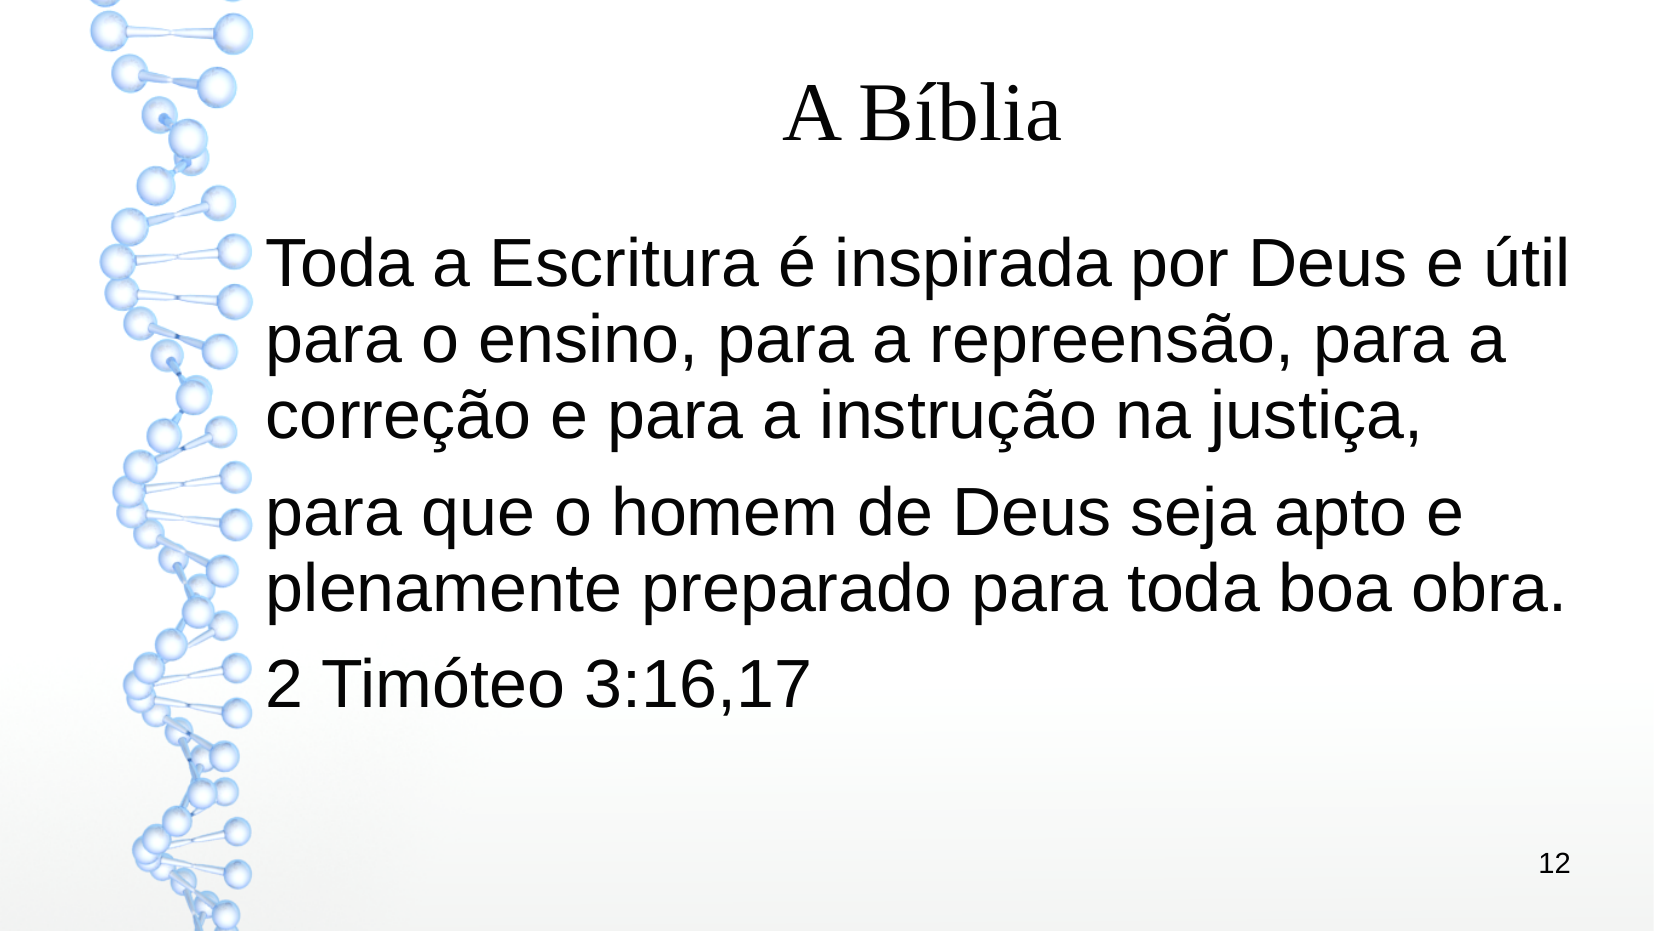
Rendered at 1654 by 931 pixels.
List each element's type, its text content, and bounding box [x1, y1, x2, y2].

title A Bíblia [265, 35, 1595, 189]
picture [0, 0, 1654, 931]
list Toda a Escritura é inspirada por Deus e útil para o ensino, para a repreensão, para a correção e para a instrução na justiça, para que o homem de Deus seja apto e plenamente preparado para toda boa obra. 2 Timóteo 3:16,17 [265, 224, 1595, 764]
